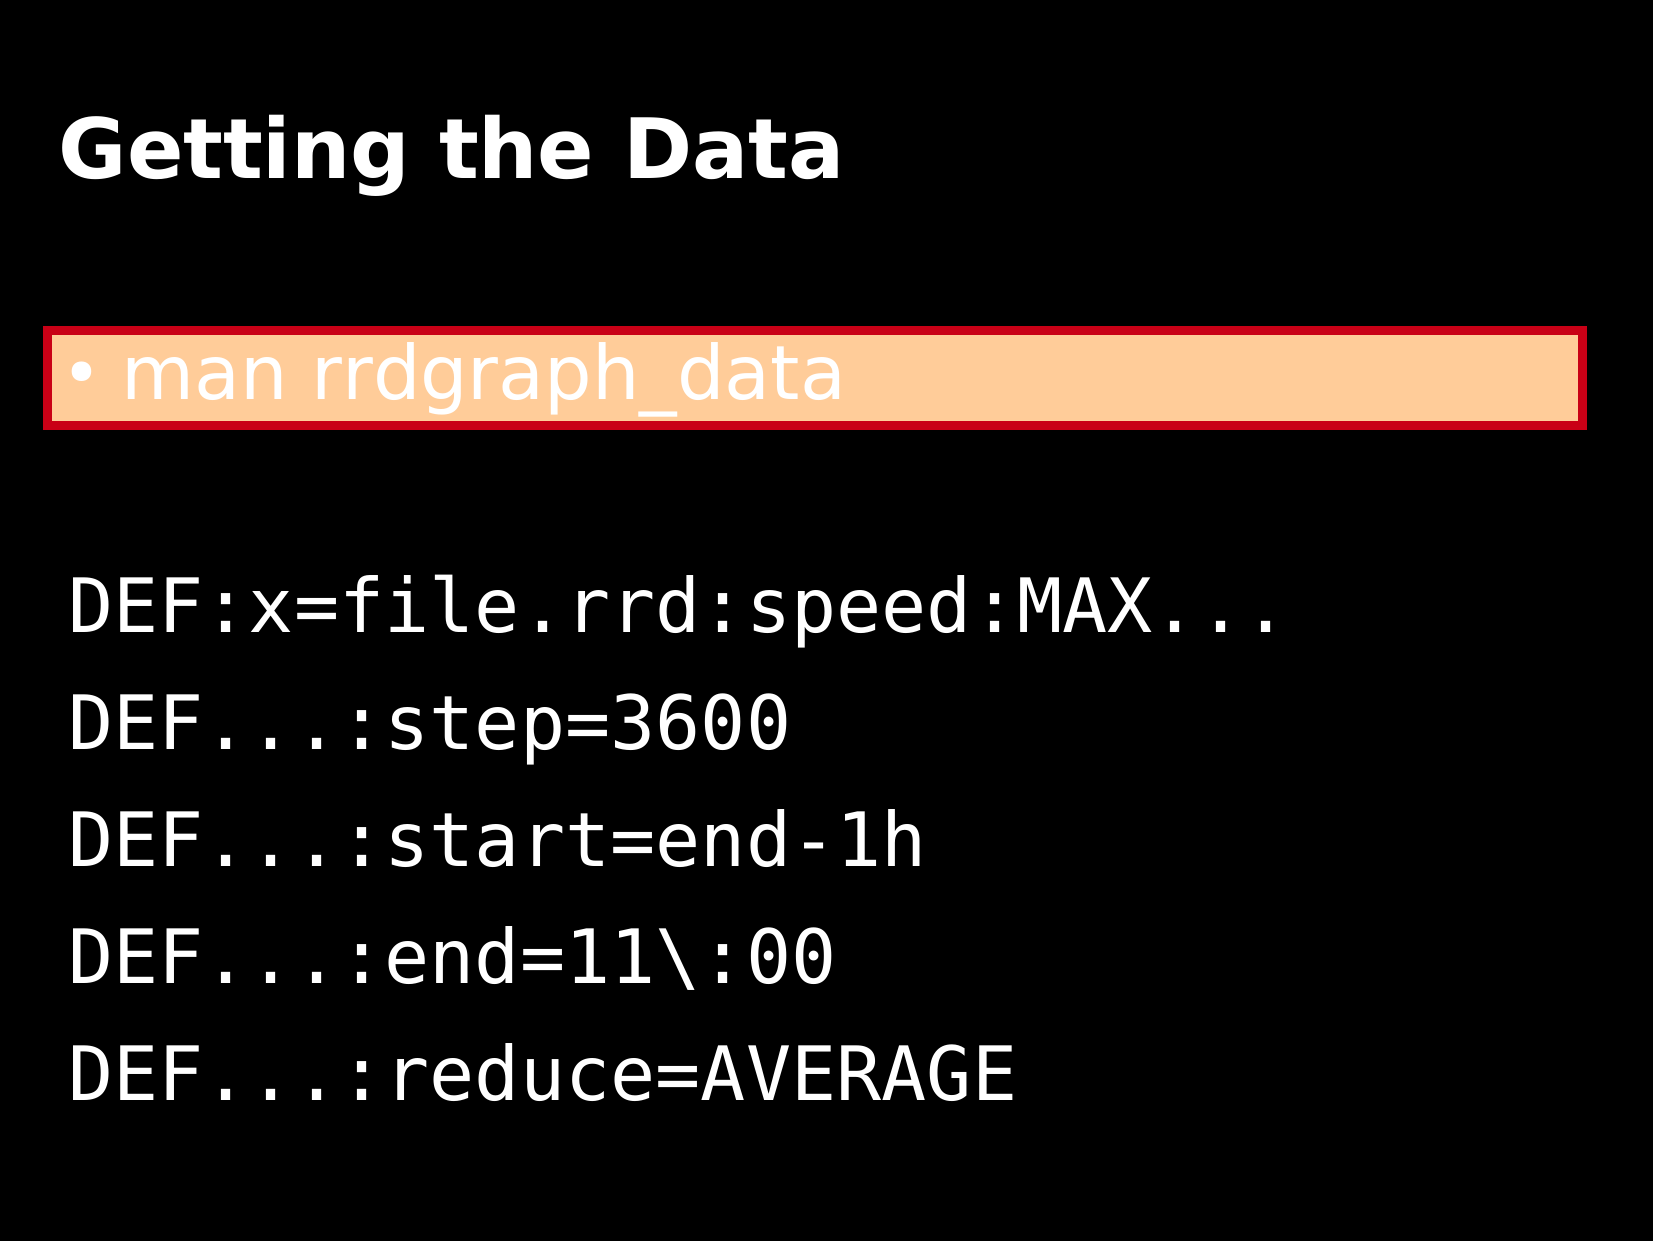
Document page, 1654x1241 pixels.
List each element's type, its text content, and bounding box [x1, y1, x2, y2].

list man rrdgraph_data DEF:x=file.rrd:speed:MAX... DEF...:step=3600 DEF...:start=end-1h DEF...:end=11\:00 DEF...:reduce=AVERAGE [50, 329, 1571, 1119]
text_box [1571, 330, 1583, 426]
title Getting the Data [59, 75, 1607, 225]
